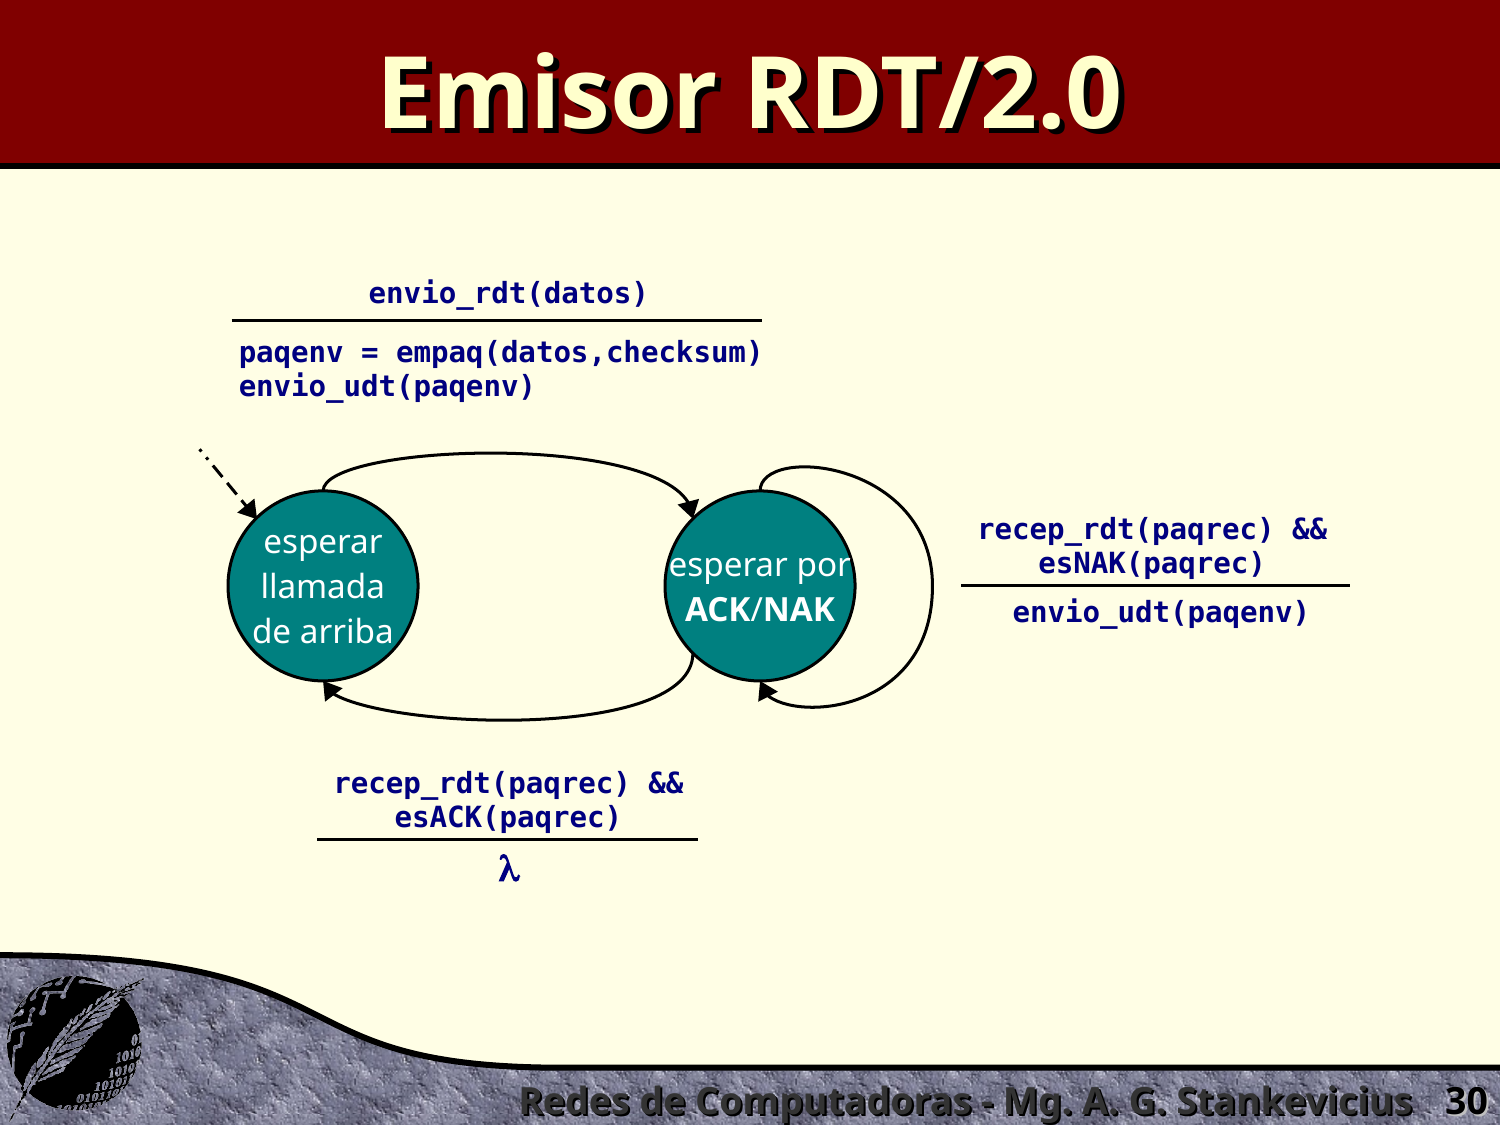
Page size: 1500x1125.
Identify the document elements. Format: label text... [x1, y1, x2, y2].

text_box recep_rdt(paqrec) && esNAK(paqrec) [962, 505, 1342, 589]
text_box esperar por ACK/NAK [665, 490, 856, 681]
text_box envio_udt(paqenv) [997, 589, 1325, 637]
picture [1047, 1100, 1054, 1110]
text_box paqenv = empaq(datos,checksum) envio_udt(paqenv) [224, 327, 779, 412]
picture [790, 1100, 795, 1110]
title Emisor RDT/2.0 [15, 5, 1485, 160]
text_box esperar llamada de arriba [228, 490, 419, 681]
text_box  [483, 847, 536, 912]
text_box recep_rdt(paqrec) && esACK(paqrec) [318, 758, 699, 843]
picture [0, 959, 1500, 1125]
text_box envio_rdt(datos) [354, 268, 664, 318]
